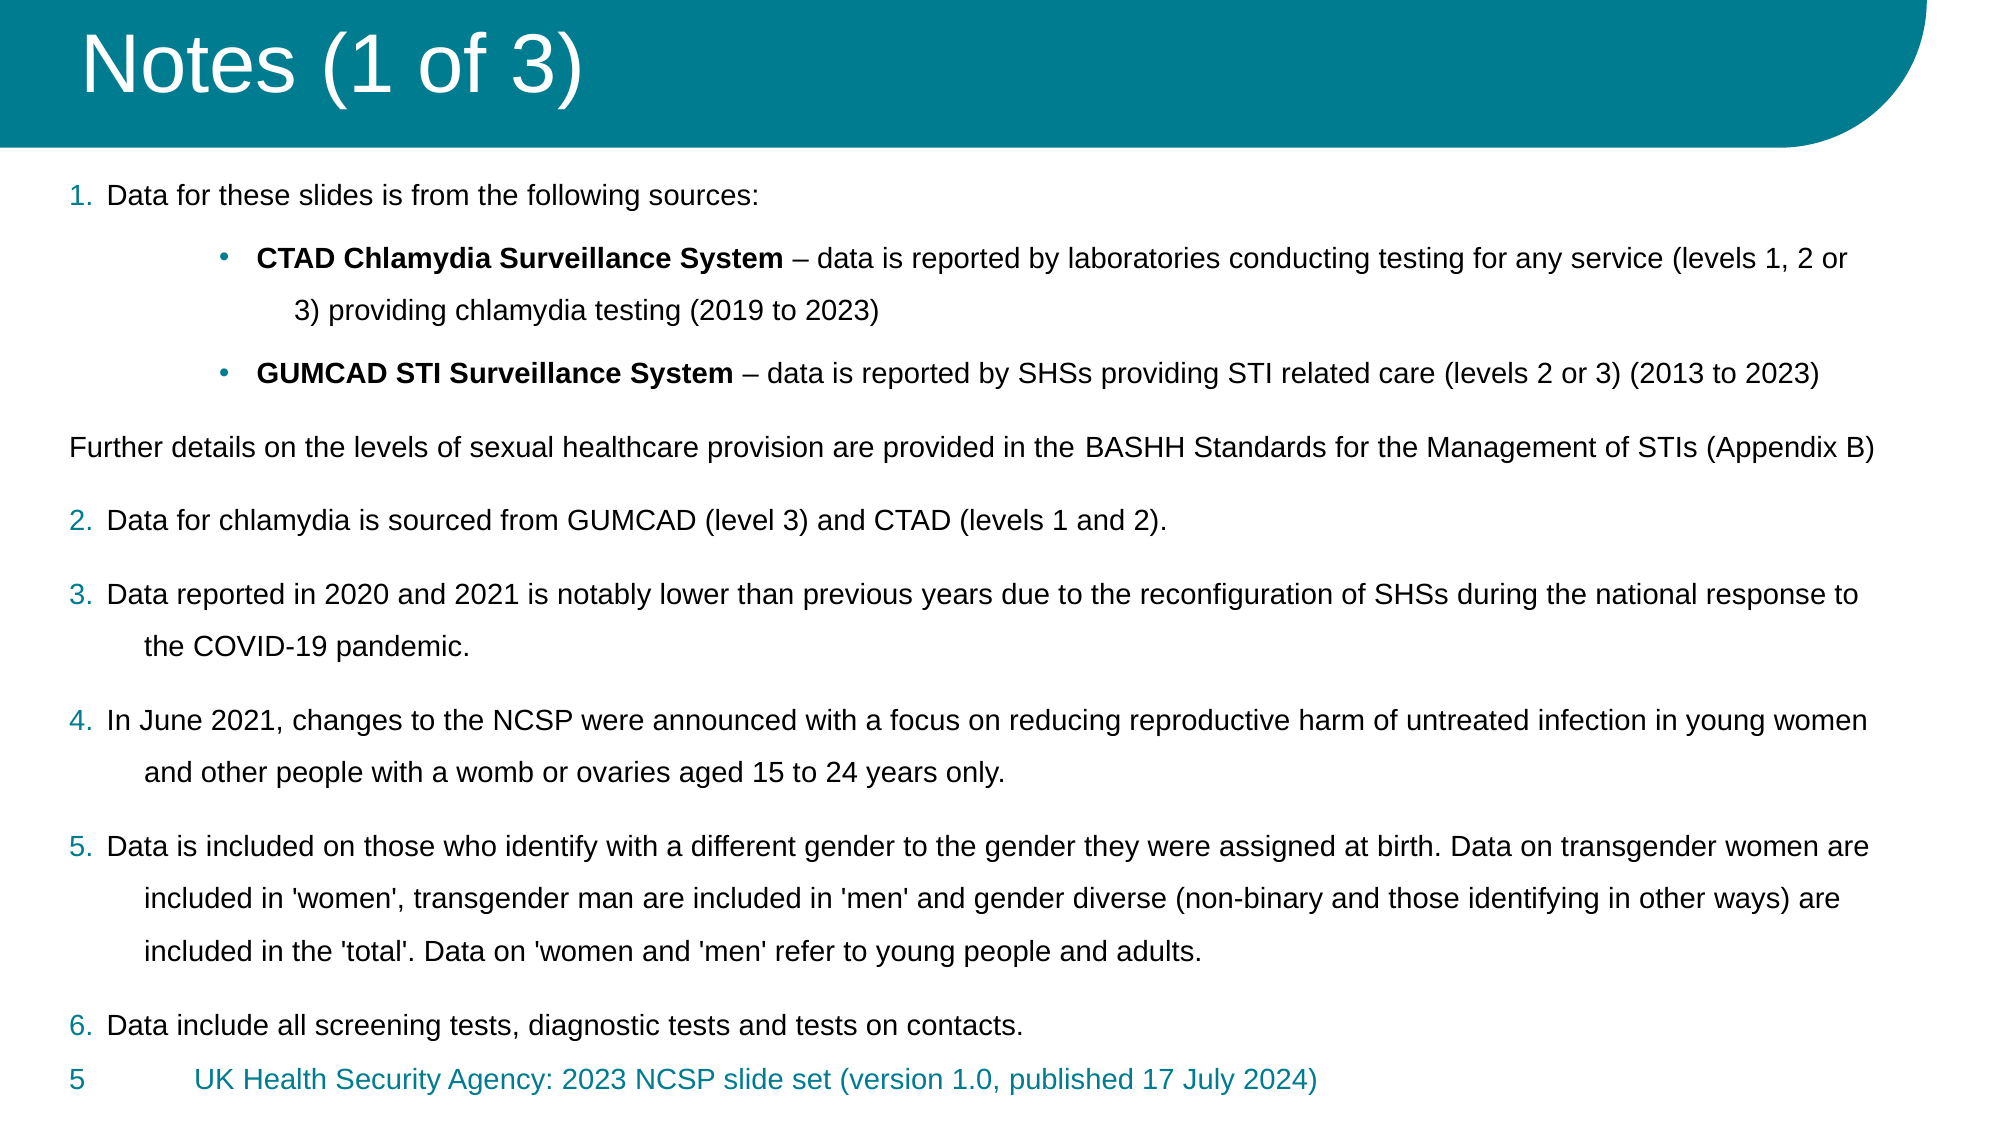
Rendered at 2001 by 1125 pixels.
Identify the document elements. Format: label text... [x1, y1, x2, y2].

text_box [54, 1053, 152, 1112]
list Data for these slides is from the following sources: CTAD Chlamydia Surveillance System – data is reported by laboratories conducting testing for any service (levels 1, 2 or 3) providing chlamydia testing (2019 to 2023) GUMCAD STI Surveillance System – data is reported by SHSs providing STI related care (levels 2 or 3) (2013 to 2023) Further details on the levels of sexual healthcare provision are provided in the BASHH Standards for the Management of STIs (Appendix B) Data for chlamydia is sourced from GUMCAD (level 3) and CTAD (levels 1 and 2). Data reported in 2020 and 2021 is notably lower than previous years due to the reconfiguration of SHSs during the national response to the COVID-19 pandemic. In June 2021, changes to the NCSP were announced with a focus on reducing reproductive harm of untreated infection in young women and other people with a womb or ovaries aged 15 to 24 years only. Data is included on those who identify with a different gender to the gender they were assigned at birth. Data on transgender women are included in 'women', transgender man are included in 'men' and gender diverse (non-binary and those identifying in other ways) are included in the 'total'. Data on 'women and 'men' refer to young people and adults. Data include all screening tests, diagnostic tests and tests on contacts. [54, 150, 1899, 1054]
title Notes (1 of 3) [65, 13, 1791, 118]
text_box UK Health Security Agency: 2023 NCSP slide set (version 1.0, published 17 July 2024) [179, 1053, 1821, 1113]
